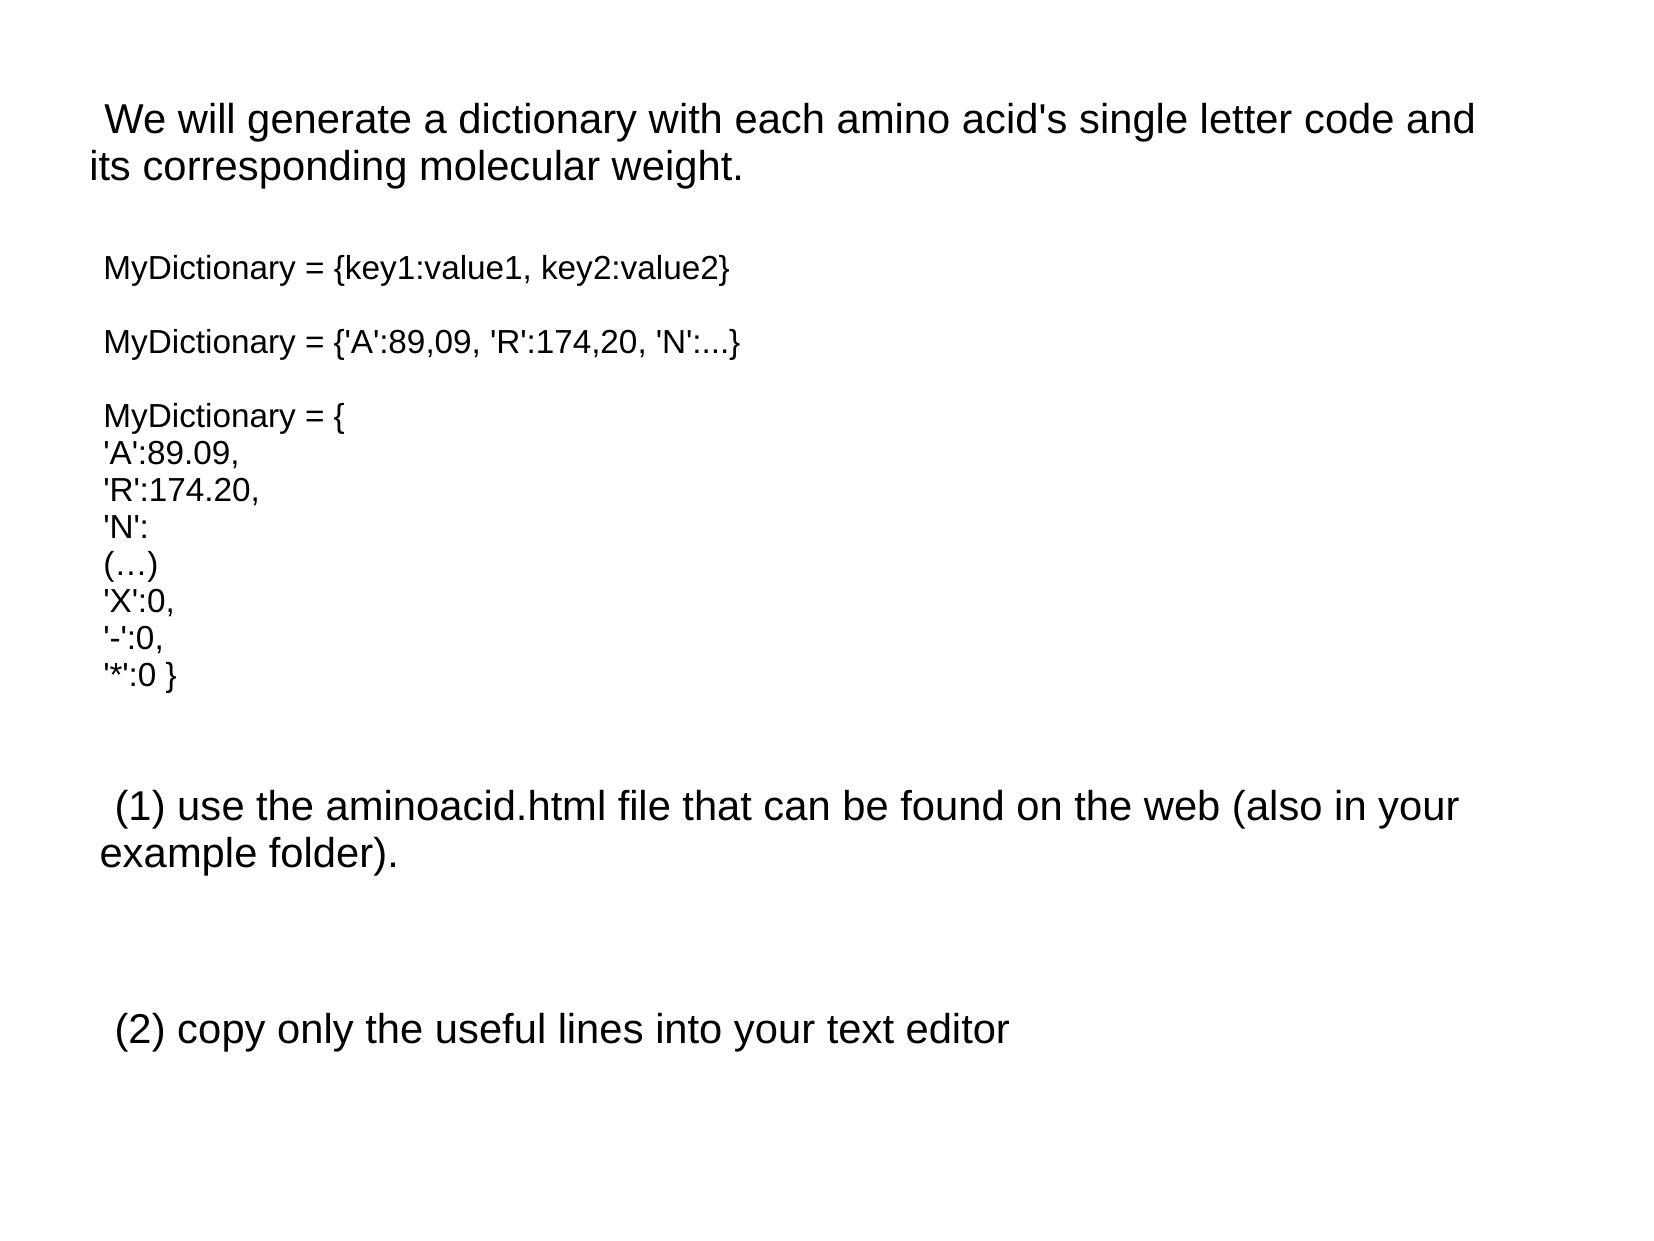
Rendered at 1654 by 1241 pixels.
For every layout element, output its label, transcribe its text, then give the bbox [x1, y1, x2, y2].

text_box (1) use the aminoacid.html file that can be found on the web (also in your example folder). [84, 775, 1591, 884]
text_box (2) copy only the useful lines into your text editor [84, 998, 1591, 1060]
text_box We will generate a dictionary with each amino acid's single letter code and its corresponding molecular weight. [74, 88, 1536, 197]
text_box MyDictionary = {key1:value1, key2:value2} MyDictionary = {'A':89,09, 'R':174,20, 'N':...} MyDictionary = { 'A':89.09, 'R':174.20, 'N': (…) 'X':0, '-':0, '*':0 } [88, 242, 928, 702]
